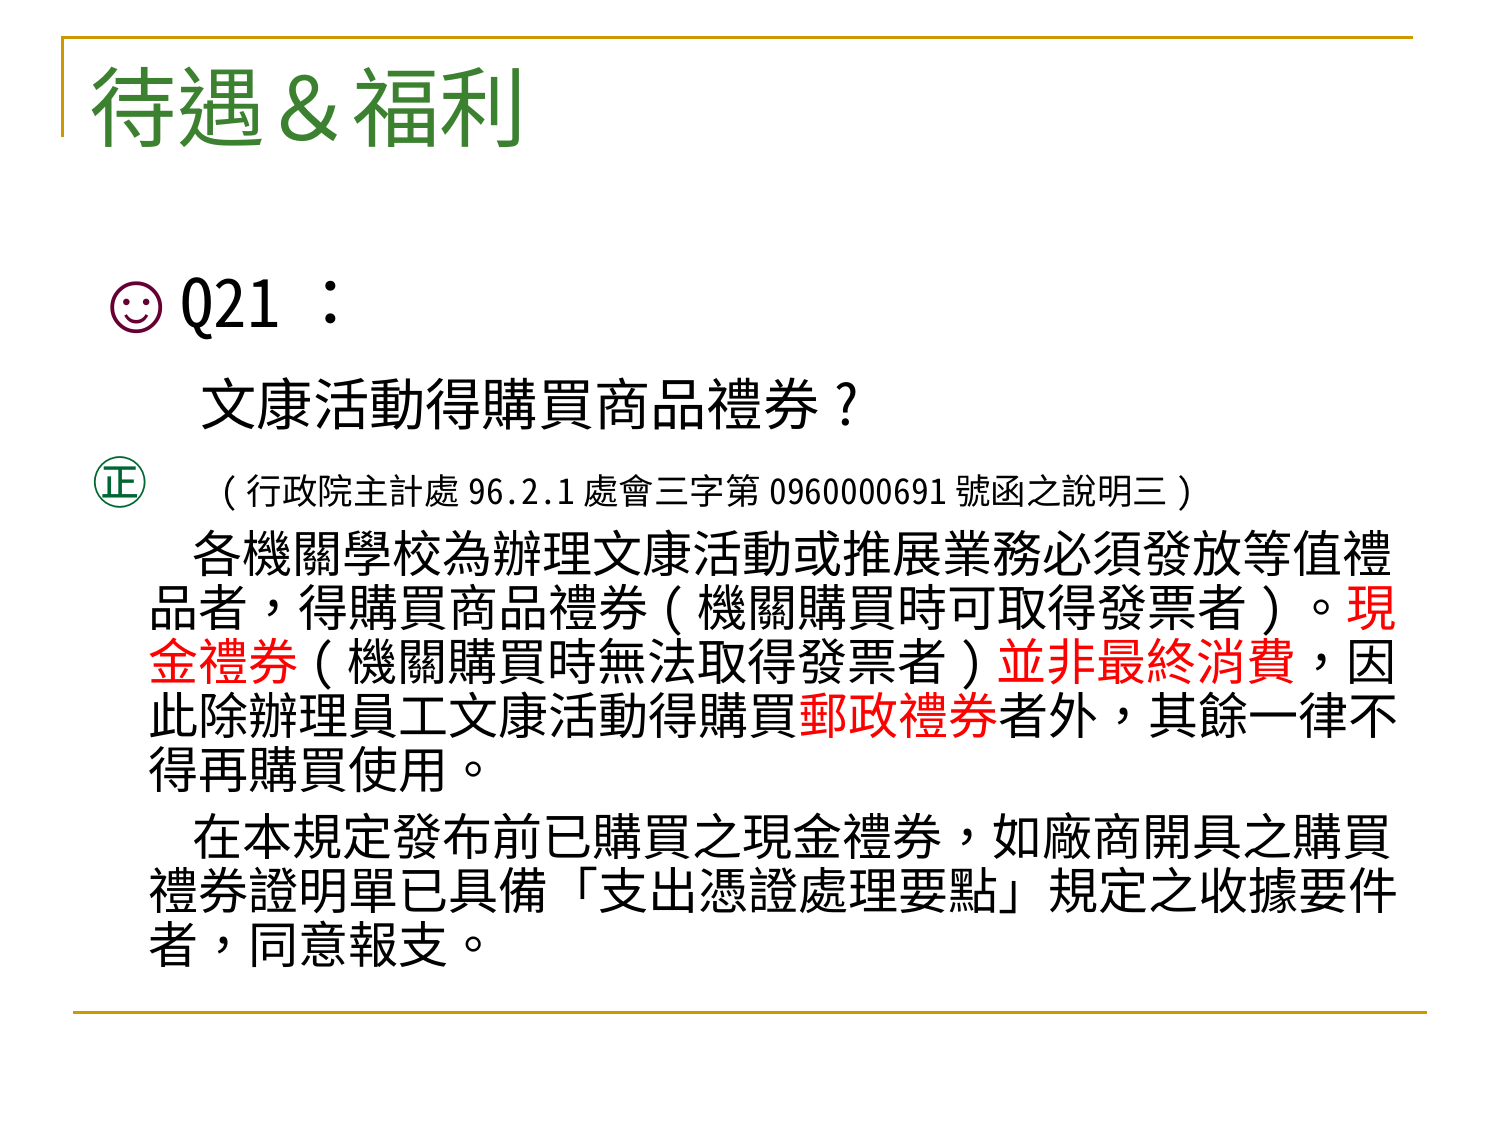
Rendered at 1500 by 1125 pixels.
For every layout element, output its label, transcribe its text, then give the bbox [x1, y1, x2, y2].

list Q21： 文康活動得購買商品禮券? (行政院主計處96.2.1處會三字第0960000691號函之說明三) 各機關學校為辦理文康活動或推展業務必須發放等值禮品者，得購買商品禮券(機關購買時可取得發票者)。現金禮券(機關購買時無法取得發票者)並非最終消費，因此除辦理員工文康活動得購買郵政禮券者外，其餘一律不得再購買使用。 在本規定發布前已購買之現金禮券，如廠商開具之購買禮券證明單已具備「支出憑證處理要點」規定之收據要件者，同意報支。 [77, 262, 1428, 1005]
title 待遇＆福利 [75, 45, 1426, 233]
